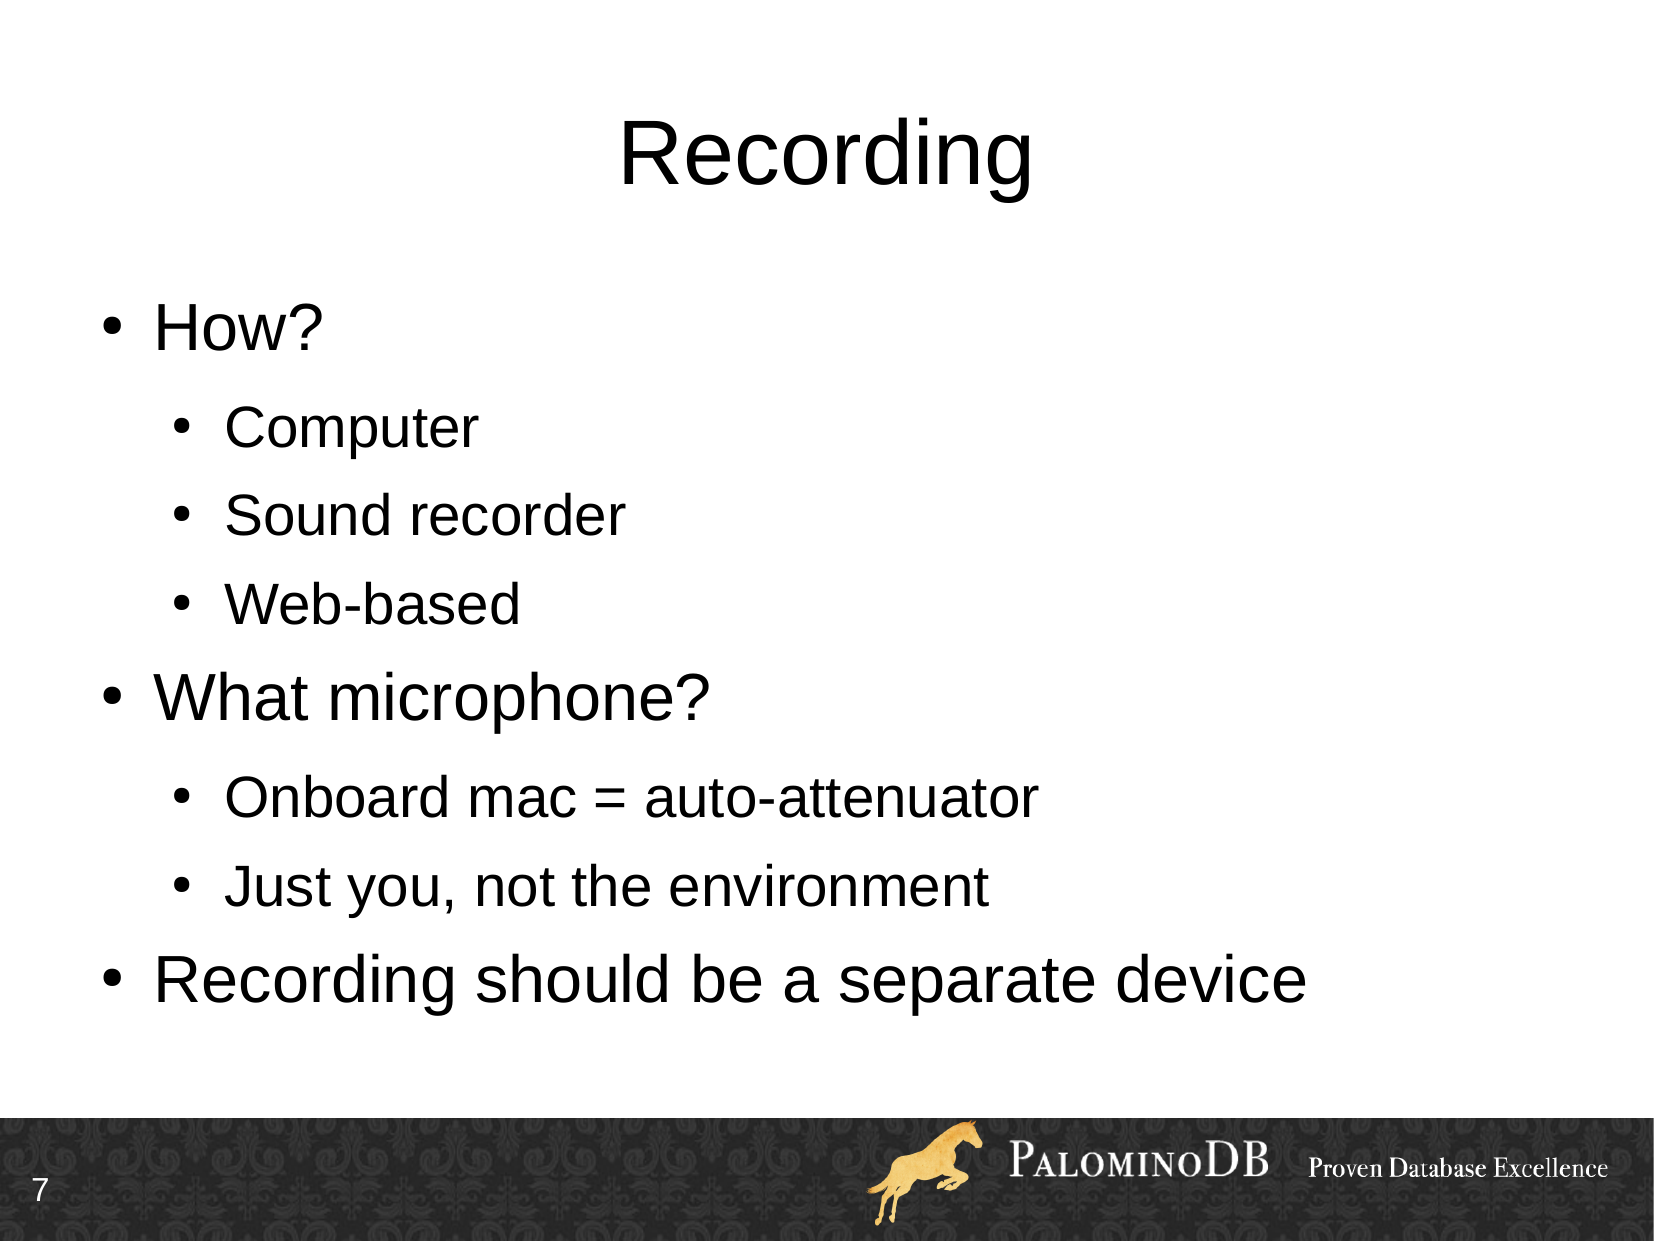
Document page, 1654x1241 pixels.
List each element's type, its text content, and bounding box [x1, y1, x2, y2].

title Recording [82, 49, 1571, 257]
picture [0, 1118, 1654, 1241]
list How? Computer Sound recorder Web-based What microphone? Onboard mac = auto-attenuator Just you, not the environment Recording should be a separate device [82, 290, 1571, 1140]
